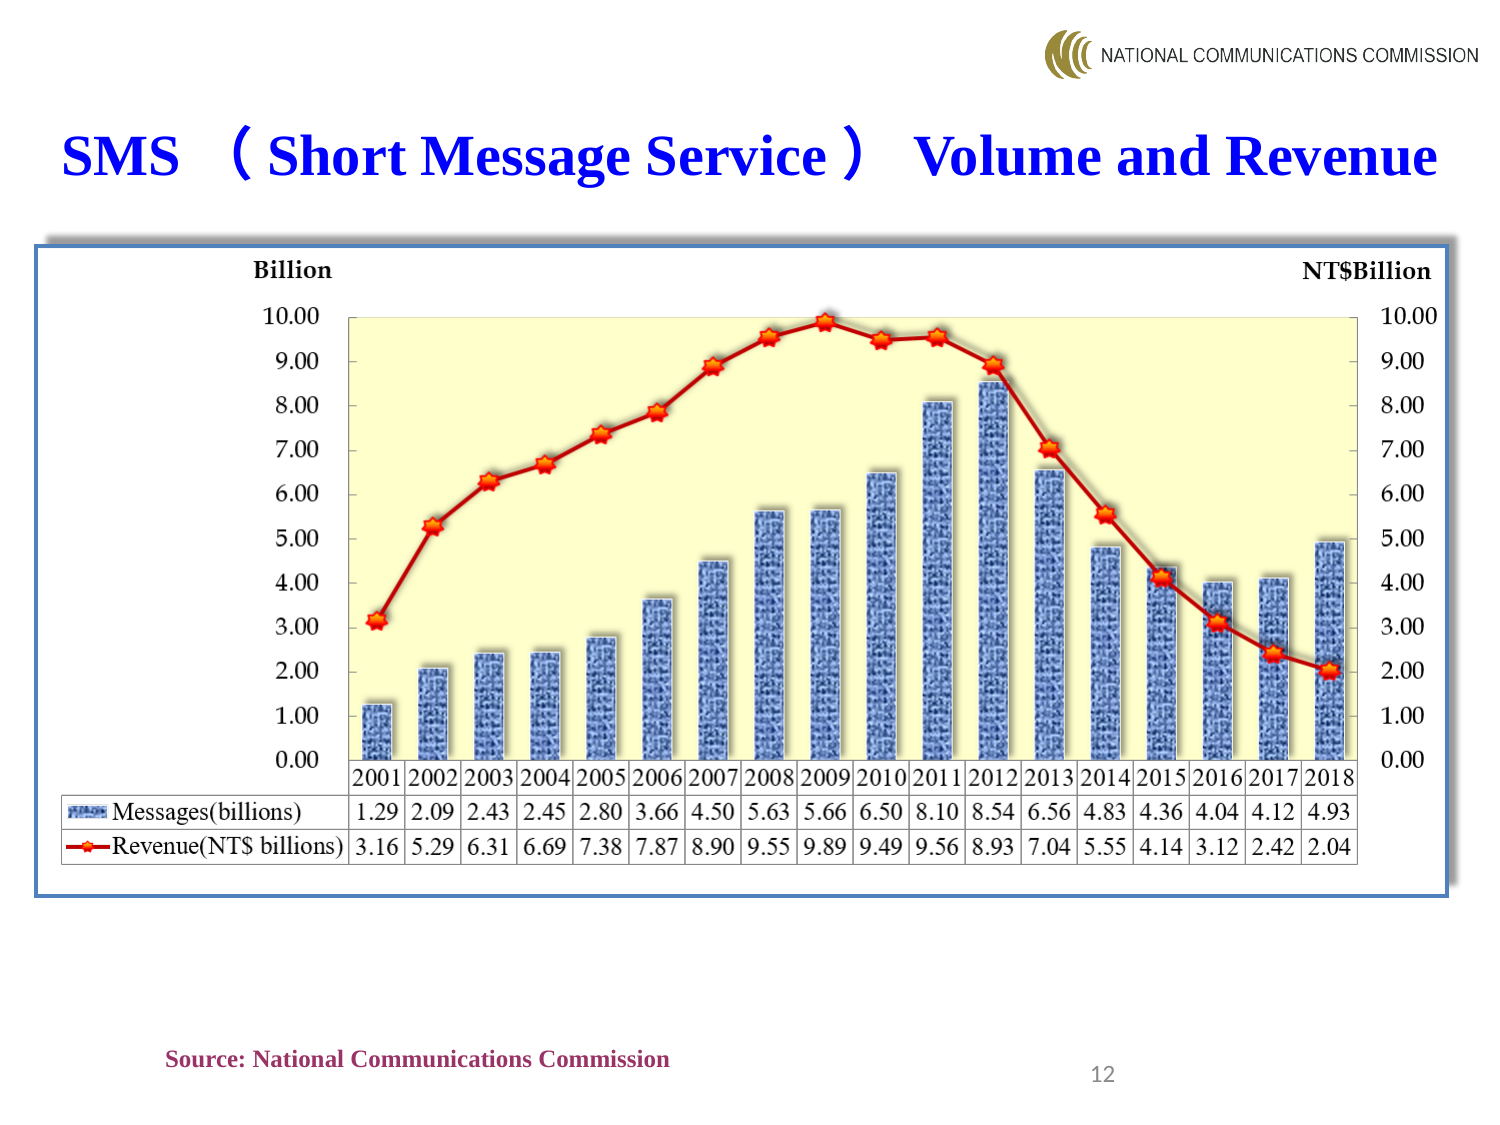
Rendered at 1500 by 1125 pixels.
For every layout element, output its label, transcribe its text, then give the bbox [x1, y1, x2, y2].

text_box [1074, 1042, 1426, 1103]
text_box Source: National Communications Commission [0, 1035, 703, 1081]
text_box SMS（Short Message Service）Volume and Revenue [0, 90, 1500, 216]
picture [1045, 30, 1479, 79]
picture [34, 227, 1466, 898]
